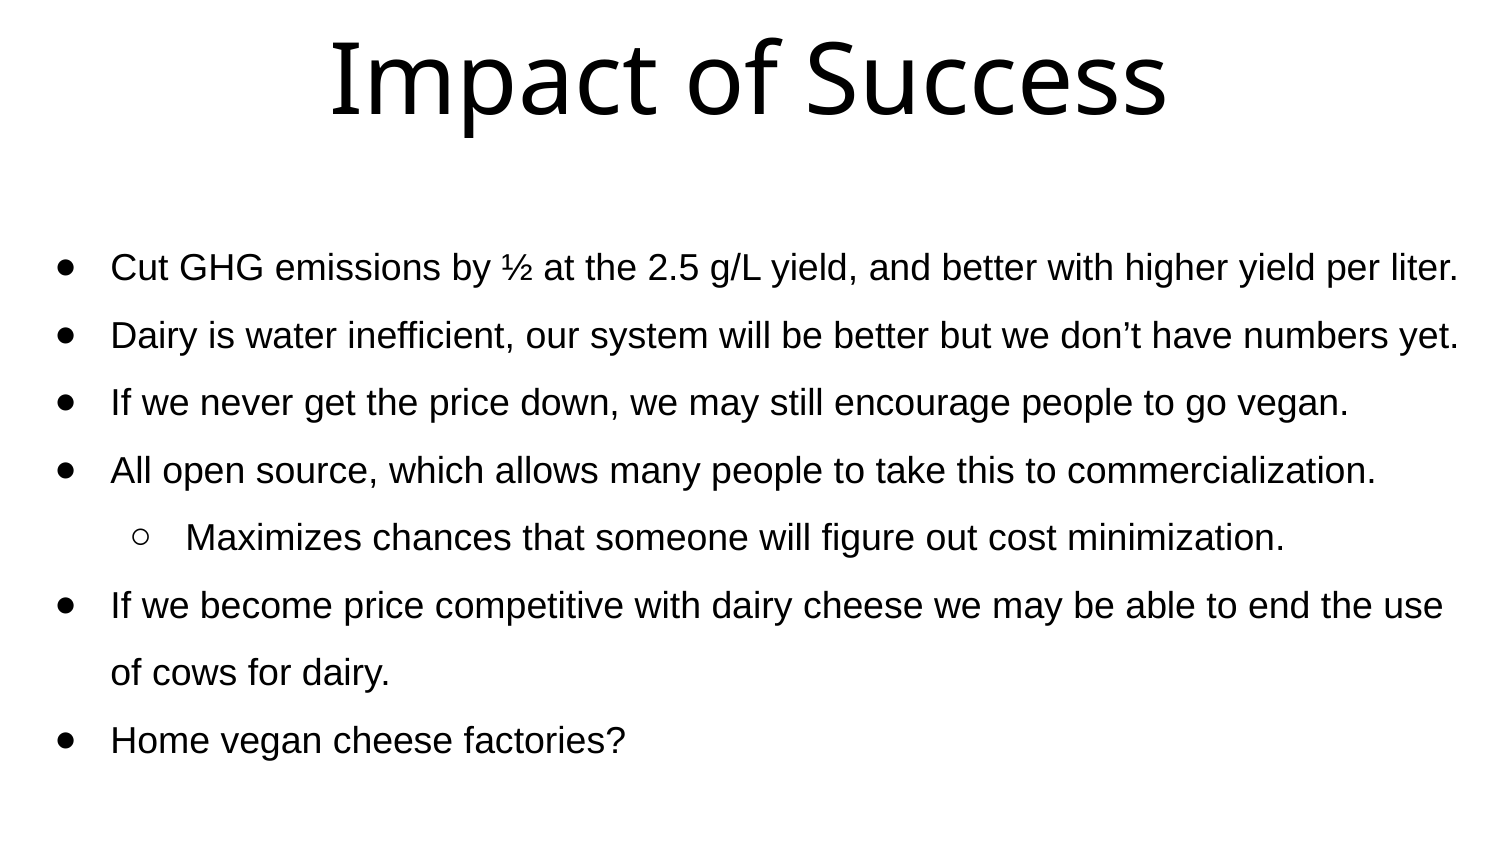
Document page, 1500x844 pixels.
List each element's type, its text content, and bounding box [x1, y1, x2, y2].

text_box Cut GHG emissions by ½ at the 2.5 g/L yield, and better with higher yield per liter. Dairy is water inefficient, our system will be better but we don’t have numbers yet. If we never get the price down, we may still encourage people to go vegan. All open source, which allows many people to take this to commercialization. Maximizes chances that someone will figure out cost minimization. If we become price competitive with dairy cheese we may be able to end the use of cows for dairy. Home vegan cheese factories? [20, 205, 1482, 844]
text_box Impact of Success [0, 0, 1500, 136]
